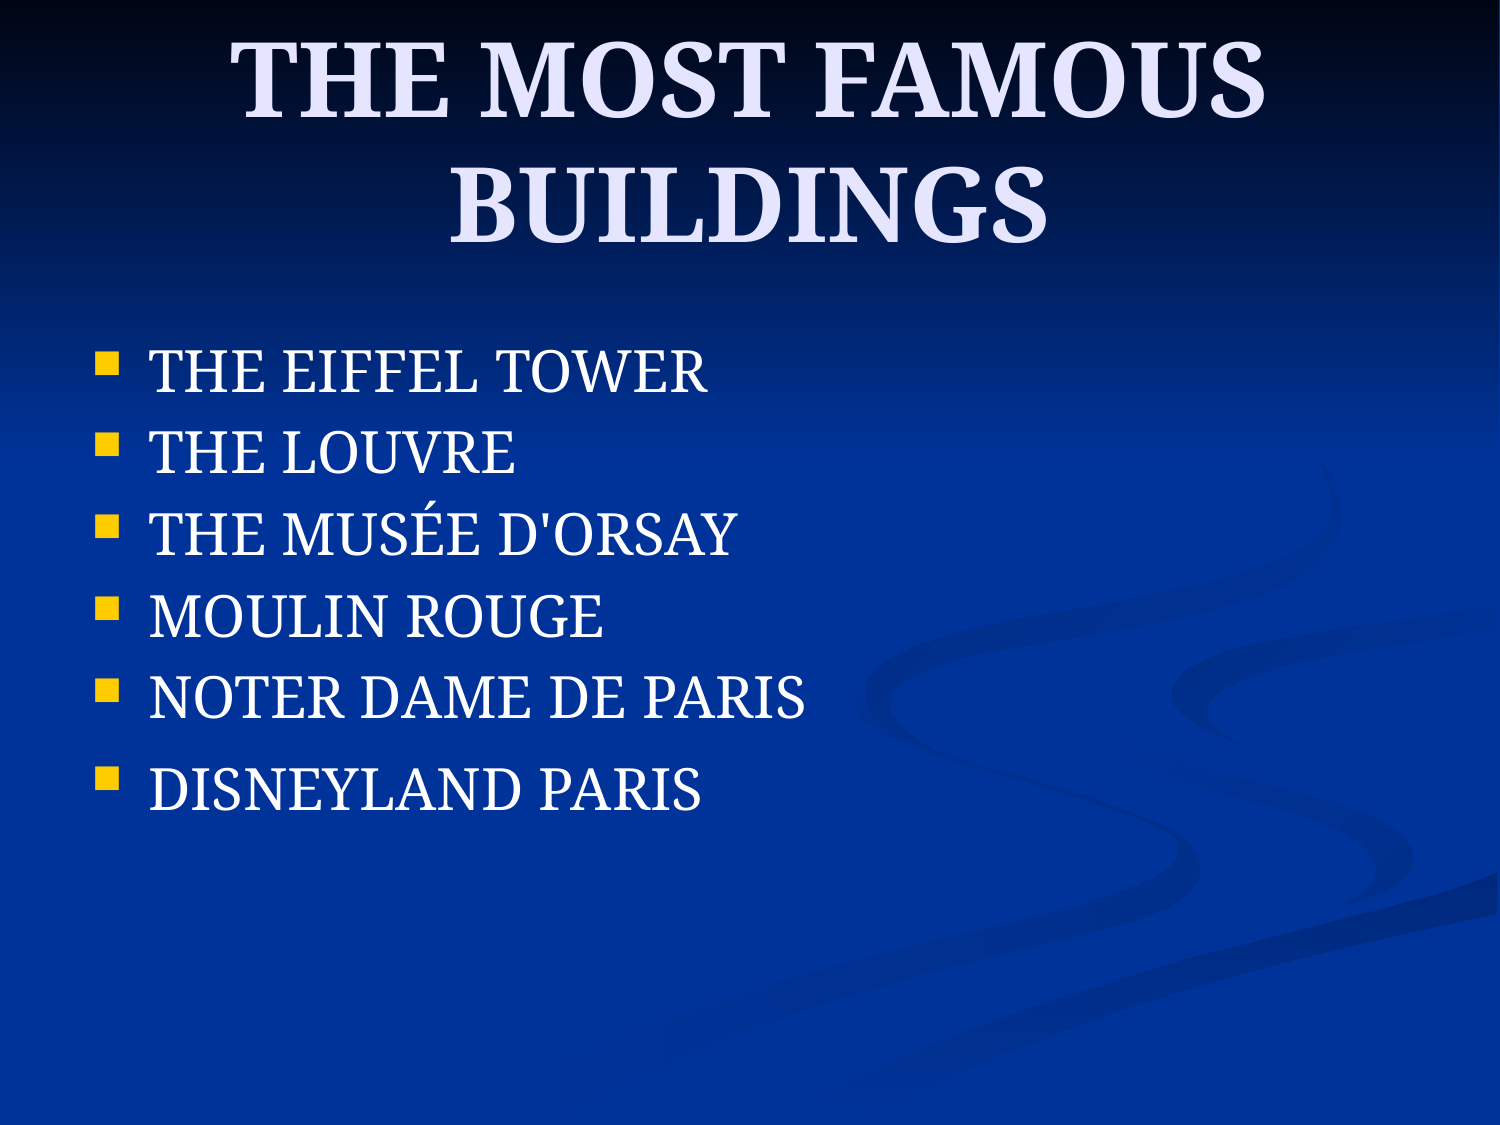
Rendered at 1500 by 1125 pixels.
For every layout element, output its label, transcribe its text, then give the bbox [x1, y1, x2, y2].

title THE MOST FAMOUS BUILDINGS [75, 45, 1425, 233]
list THE EIFFEL TOWER THE LOUVRE THE MUSÉE D'ORSAY MOULIN ROUGE NOTER DAME DE PARIS DISNEYLAND PARIS [76, 326, 1427, 1069]
